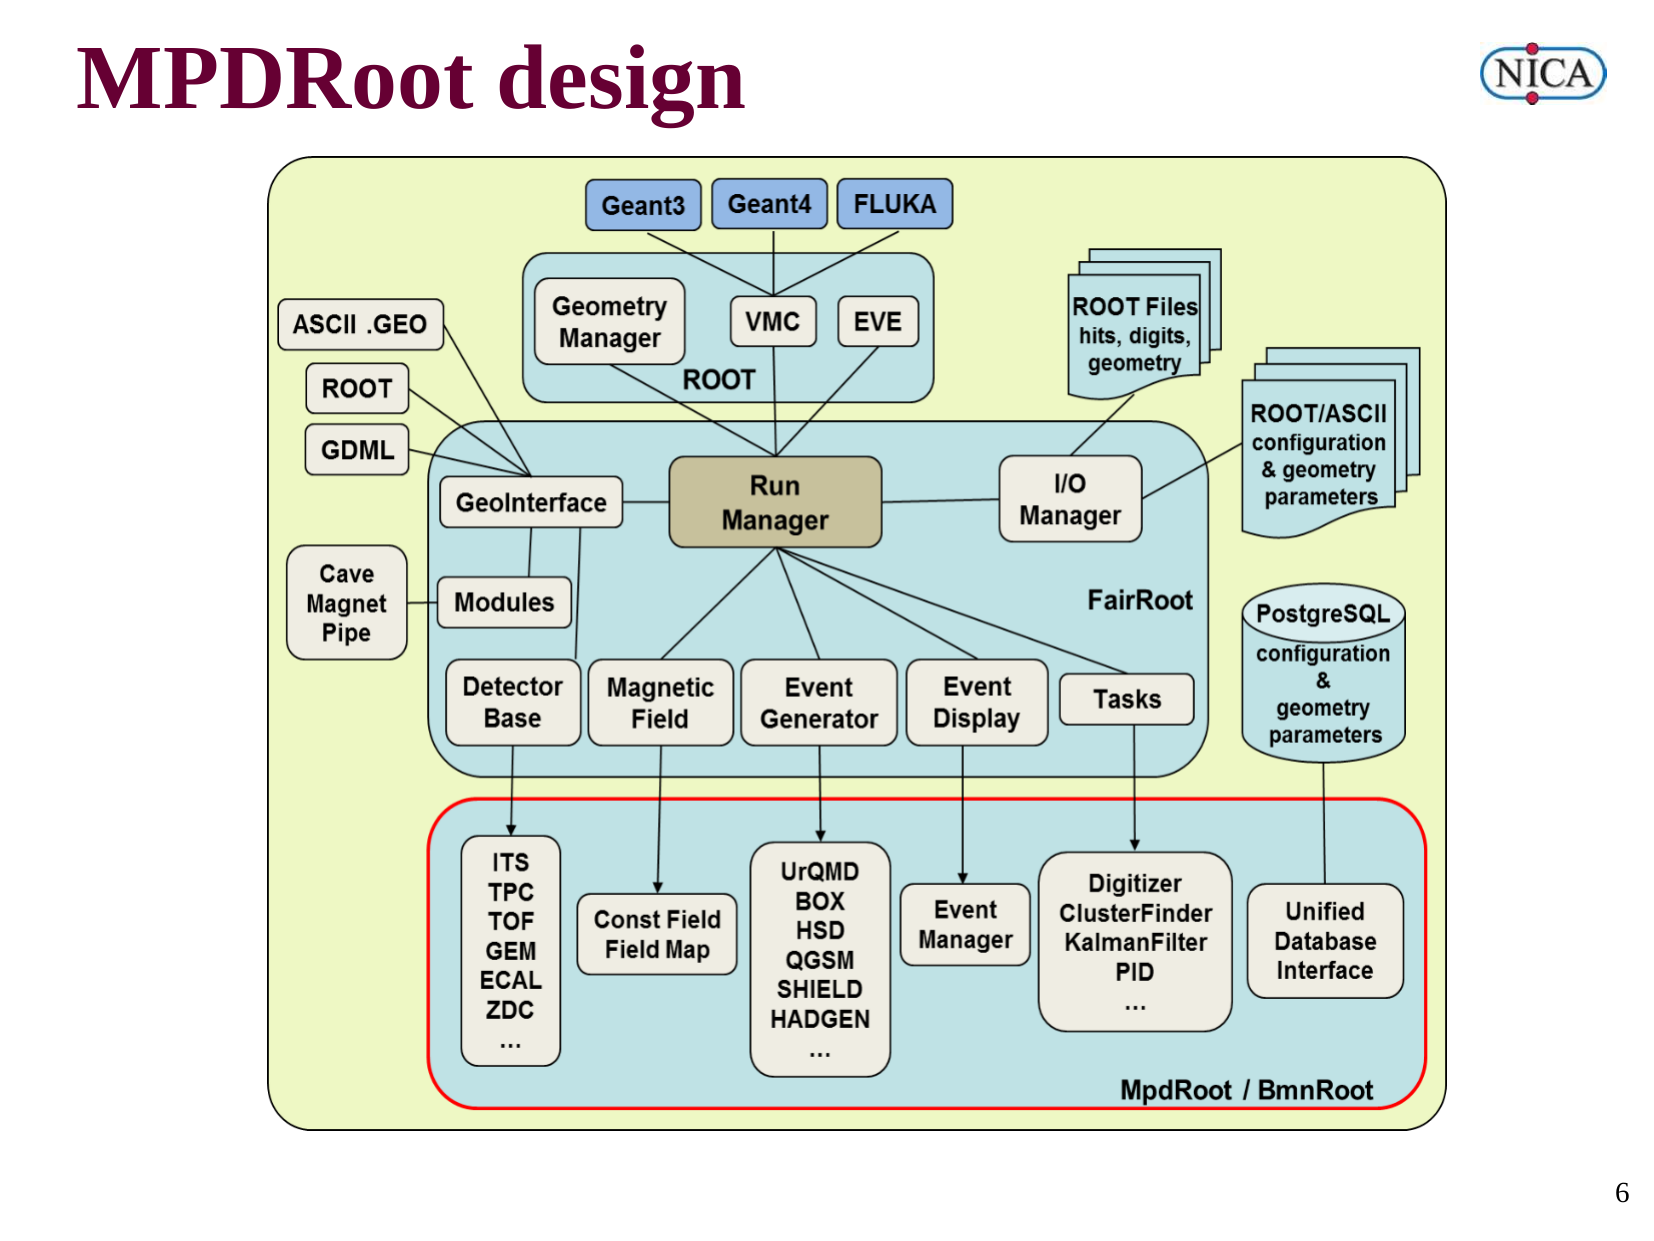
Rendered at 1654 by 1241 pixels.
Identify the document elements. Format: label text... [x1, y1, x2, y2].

title MPDRoot design [76, 19, 1565, 136]
picture [267, 156, 1447, 1131]
picture [1565, 42, 1607, 105]
